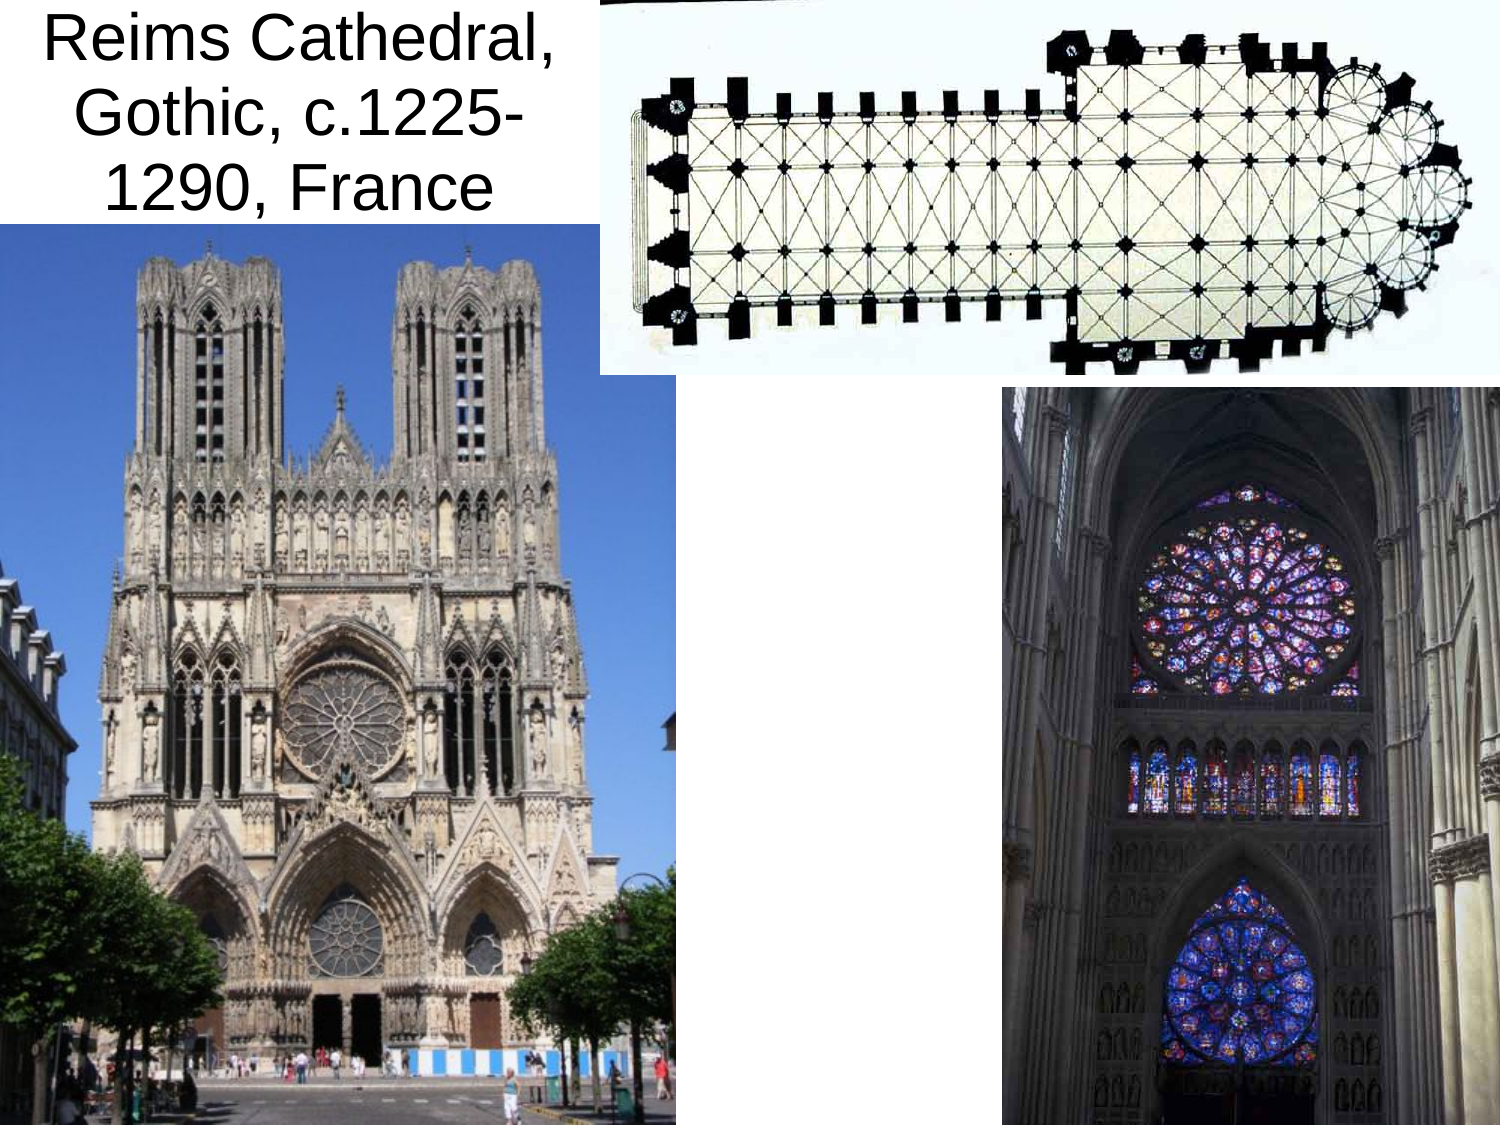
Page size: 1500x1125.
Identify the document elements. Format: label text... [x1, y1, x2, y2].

title Reims Cathedral, Gothic, c.1225-1290, France [0, 0, 600, 224]
picture [1002, 387, 1500, 1125]
picture [0, 0, 1500, 1125]
